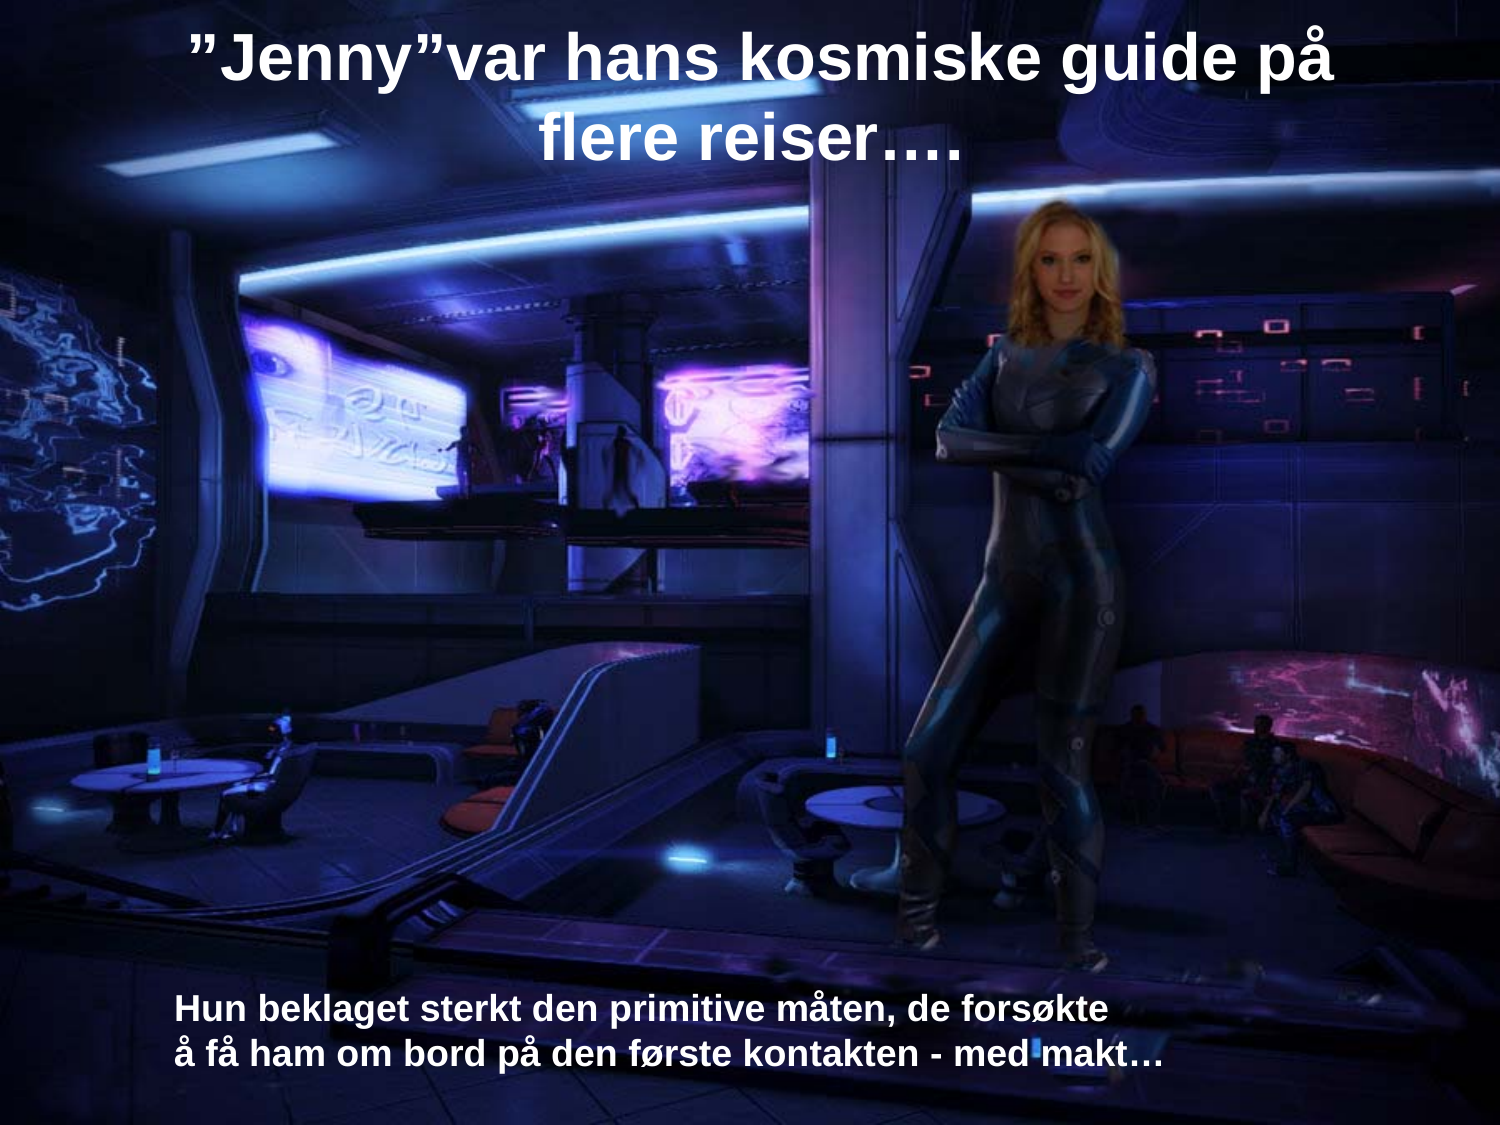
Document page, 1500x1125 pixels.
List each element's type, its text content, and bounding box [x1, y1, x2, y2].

text_box Hun beklaget sterkt den primitive måten, de forsøkte å få ham om bord på den første kontakten - med makt… [159, 976, 1500, 1082]
picture [0, 0, 1500, 1125]
title ”Jenny”var hans kosmiske guide på flere reiser…. [76, 0, 1427, 188]
